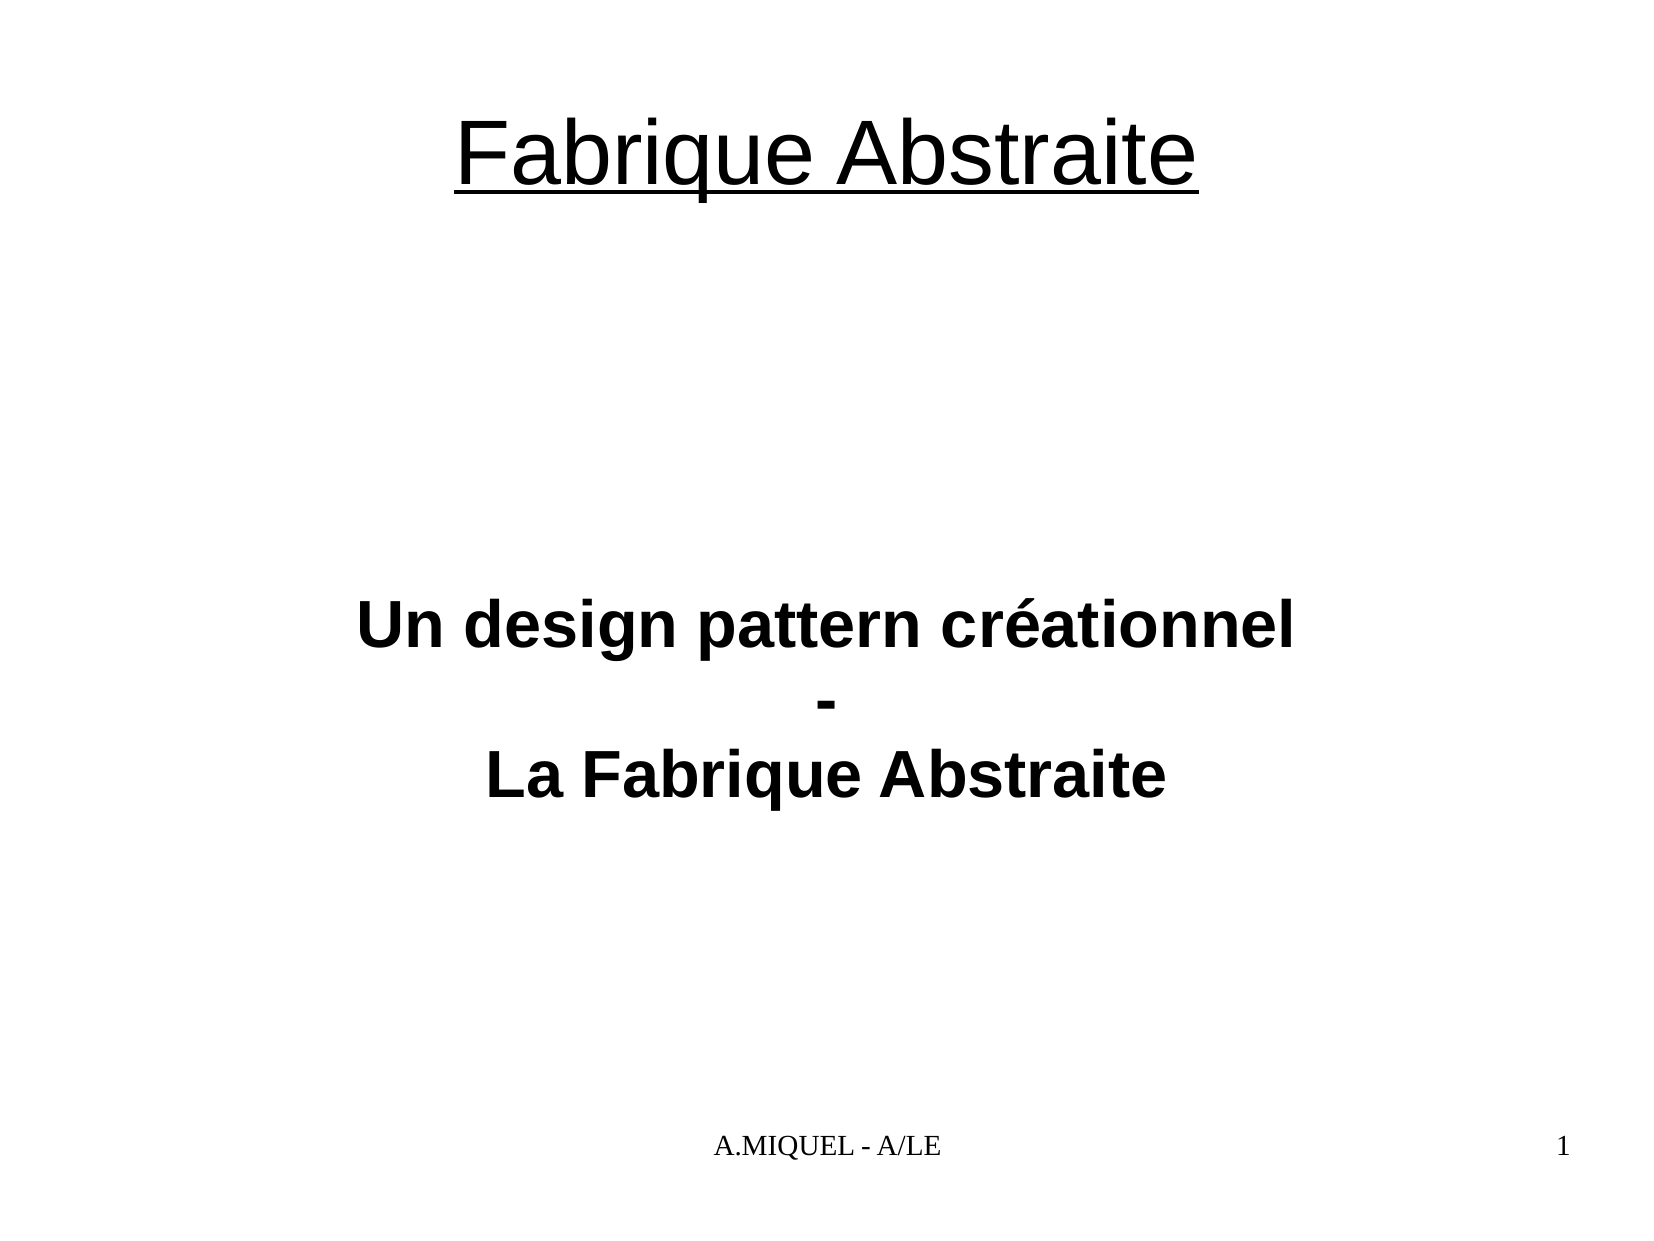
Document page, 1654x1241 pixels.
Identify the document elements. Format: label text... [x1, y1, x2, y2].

subtitle Un design pattern créationnel - La Fabrique Abstraite [82, 290, 1571, 1109]
title Fabrique Abstraite [82, 49, 1571, 257]
